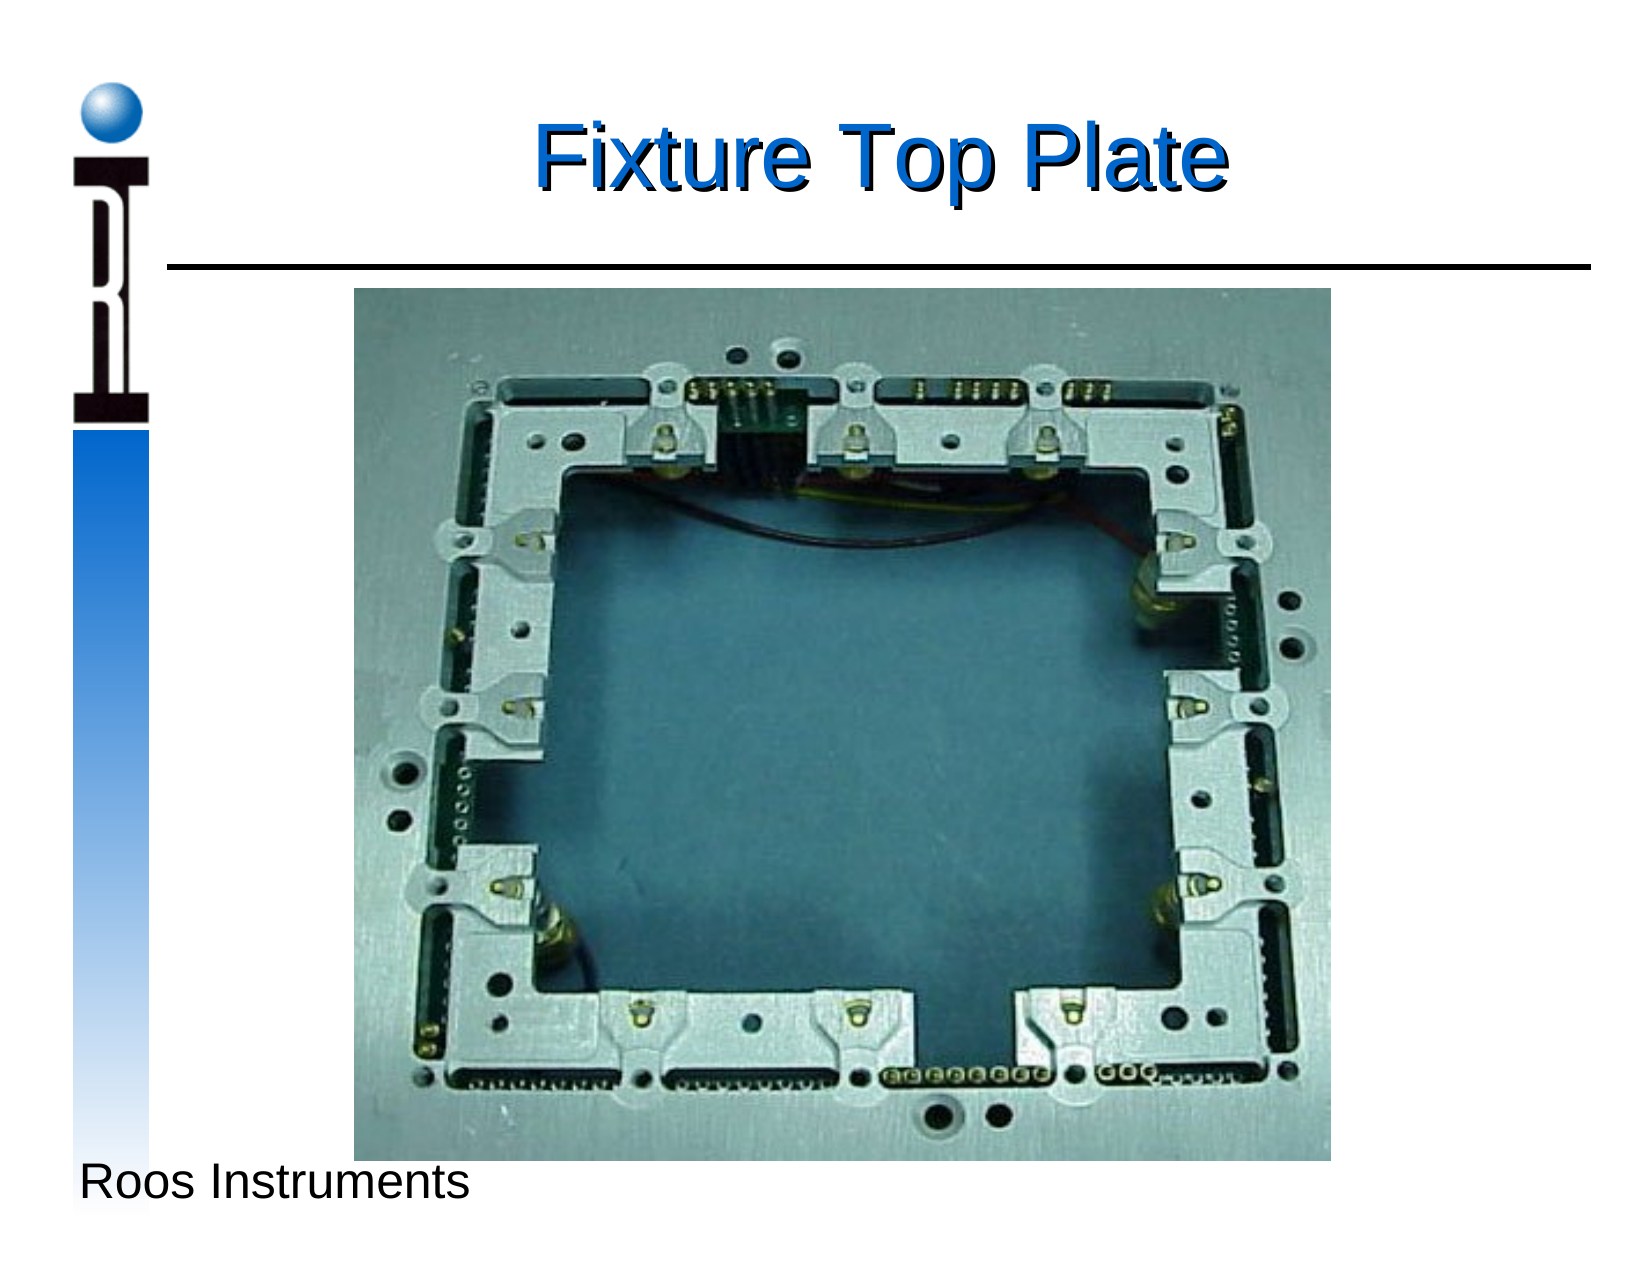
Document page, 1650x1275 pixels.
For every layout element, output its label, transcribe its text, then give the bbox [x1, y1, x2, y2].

picture [354, 288, 1331, 1161]
picture [69, 78, 154, 430]
title Fixture Top Plate [171, 59, 1591, 253]
